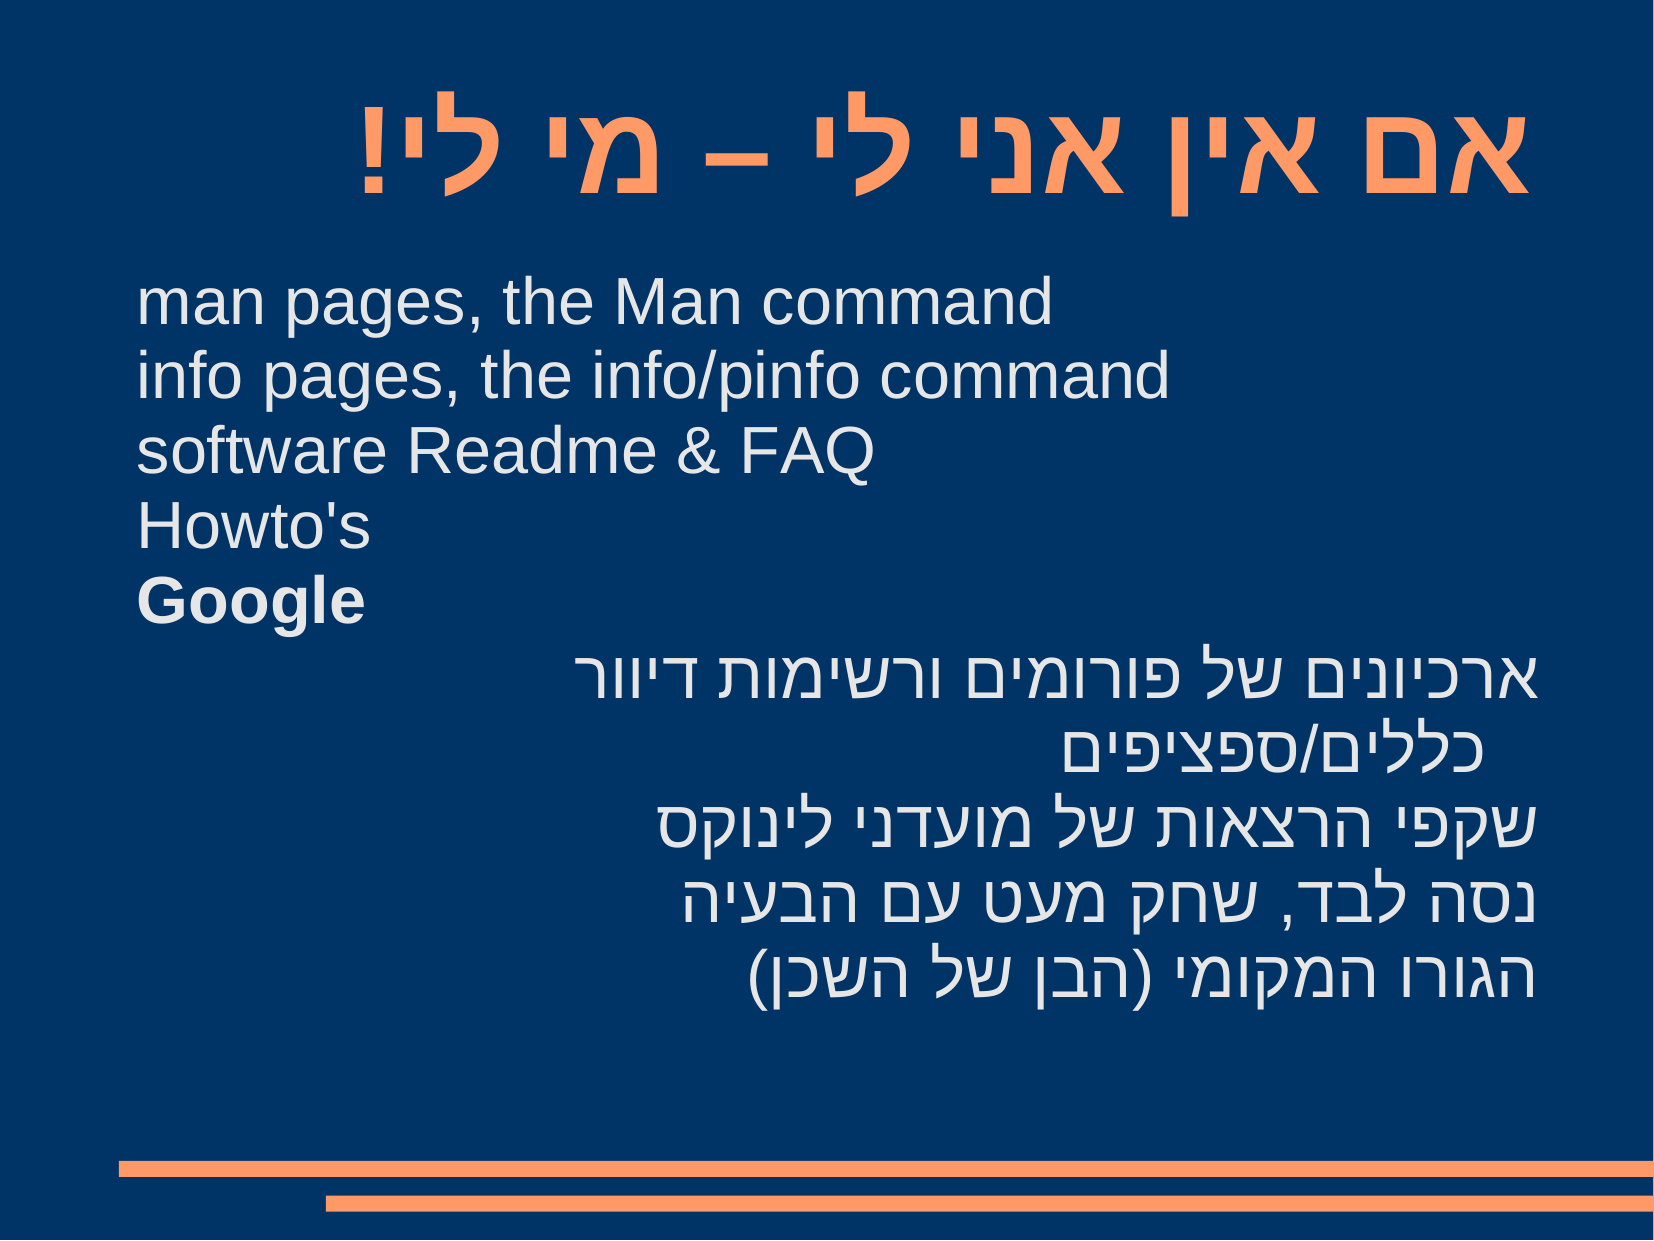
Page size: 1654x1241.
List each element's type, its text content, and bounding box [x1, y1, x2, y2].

list man pages, the Man command info pages, the info/pinfo command software Readme & FAQ Howto's Google ארכיונים של פורומים ורשימות דיוור כללים/ספציפים שקפי הרצאות של מועדני לינוקס נסה לבד, שחק מעט עם הבעיה הגורו המקומי (הבן של השכן) [118, 263, 1558, 1098]
title אם אין אני לי – מי לי! [121, 46, 1534, 254]
